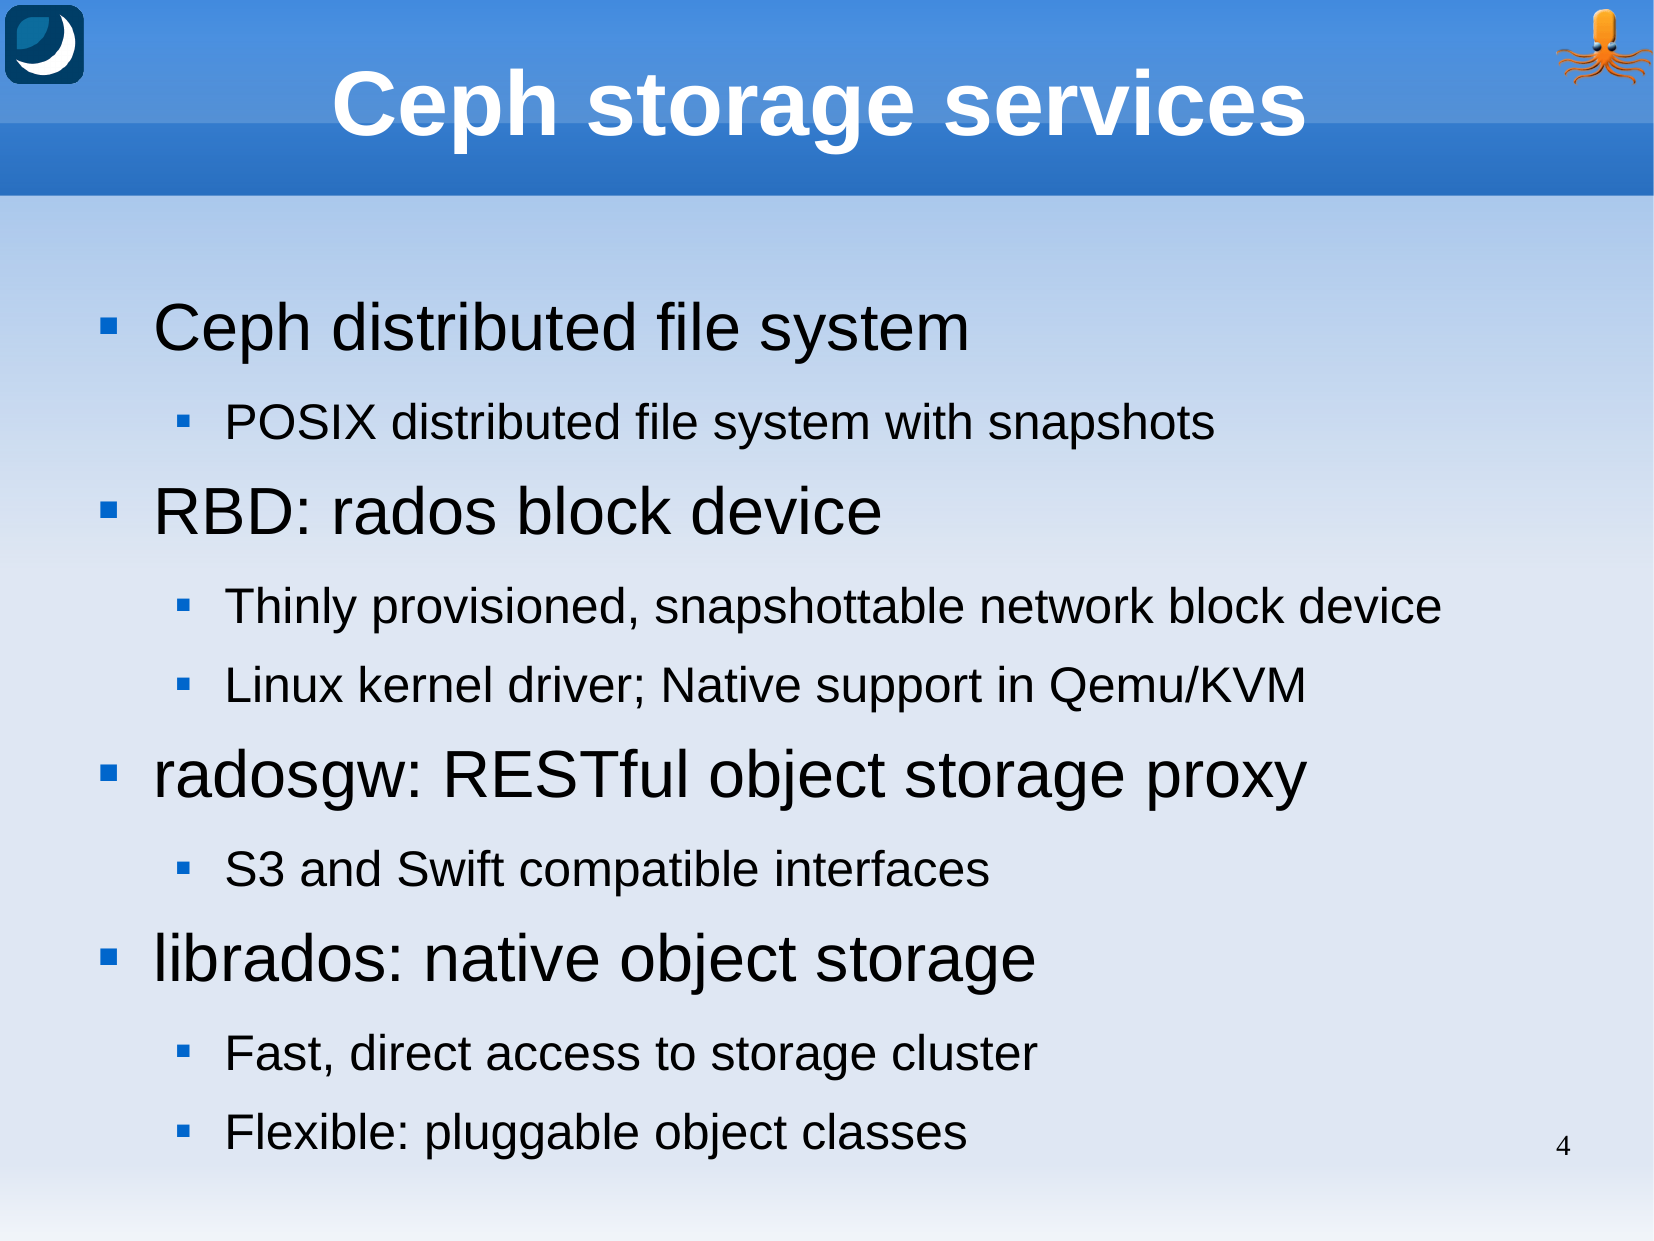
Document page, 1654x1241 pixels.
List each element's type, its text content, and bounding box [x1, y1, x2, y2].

title Ceph storage services [76, 7, 1565, 200]
list Ceph distributed file system POSIX distributed file system with snapshots RBD: rados block device Thinly provisioned, snapshottable network block device Linux kernel driver; Native support in Qemu/KVM radosgw: RESTful object storage proxy S3 and Swift compatible interfaces librados: native object storage Fast, direct access to storage cluster Flexible: pluggable object classes [82, 290, 1571, 1161]
picture [0, 0, 1654, 1241]
